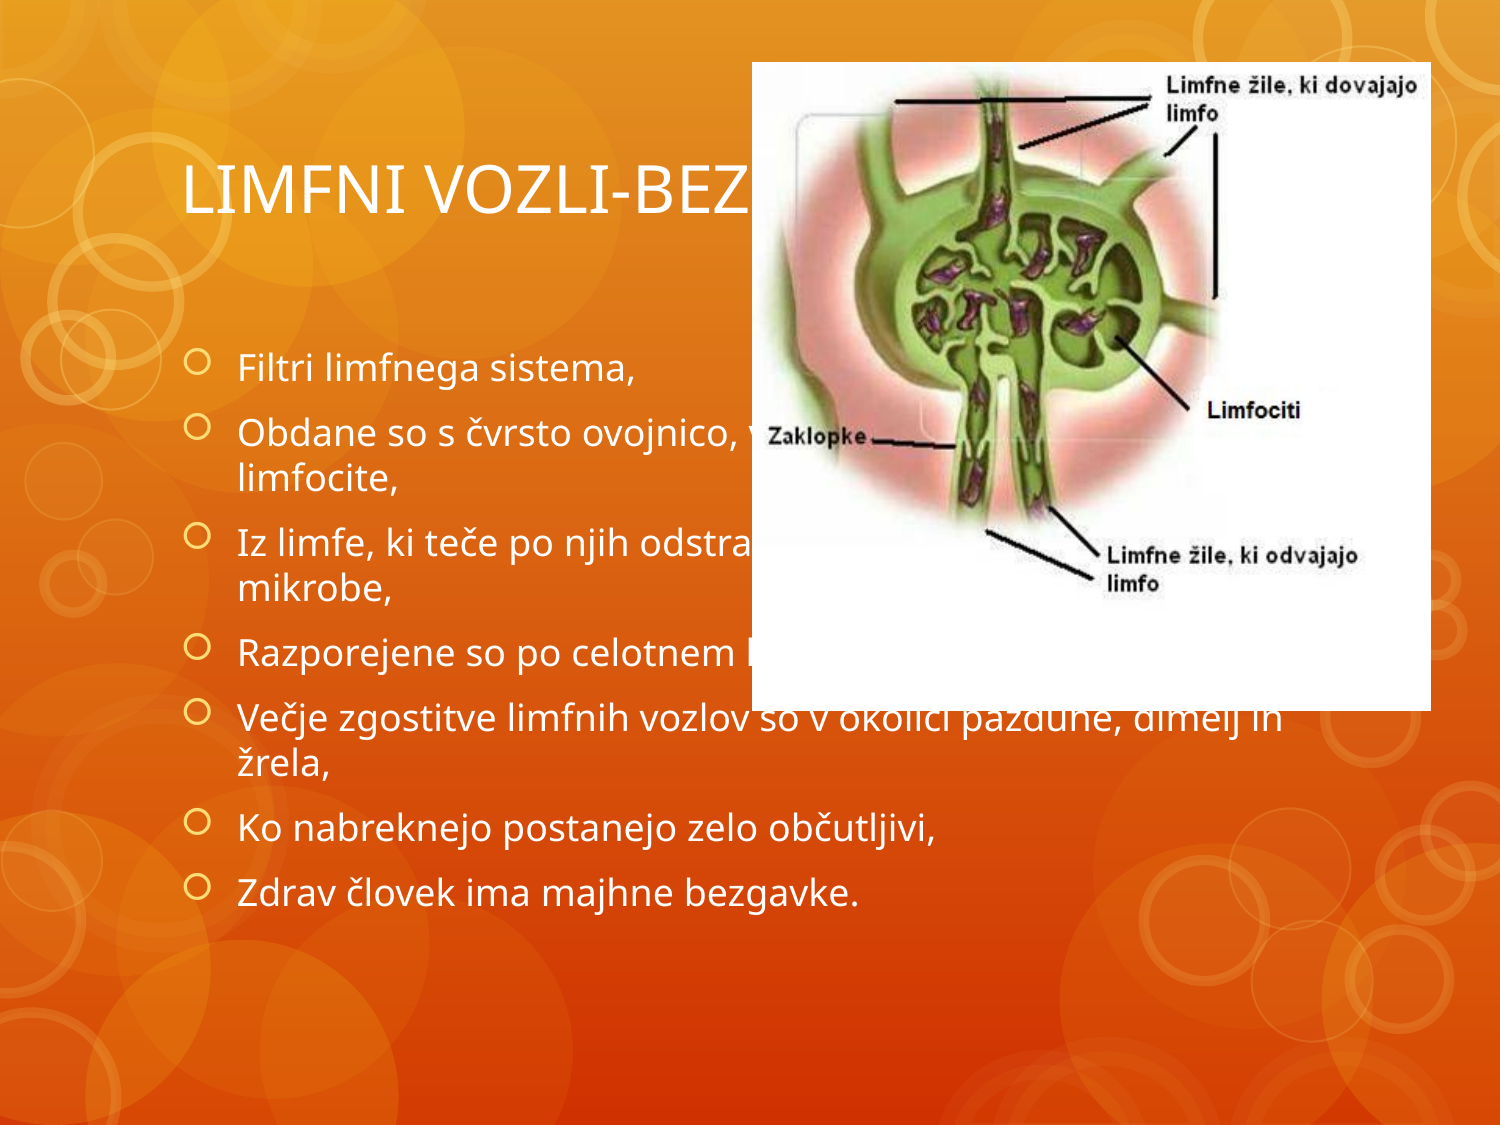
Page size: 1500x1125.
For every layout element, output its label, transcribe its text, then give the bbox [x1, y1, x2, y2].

list Filtri limfnega sistema, Obdane so s čvrsto ovojnico, vsebujejo gost preplet vlaken in limfocite, Iz limfe, ki teče po njih odstranjujejo bakterije, viruse in mikrobe, Razporejene so po celotnem limfnem sistemu, Večje zgostitve limfnih vozlov so v okolici pazduhe, dimelj in žrela, Ko nabreknejo postanejo zelo občutljivi, Zdrav človek ima majhne bezgavke. [165, 296, 1335, 962]
picture [752, 62, 1431, 711]
title LIMFNI VOZLI-BEZGAVKE [165, 110, 752, 263]
